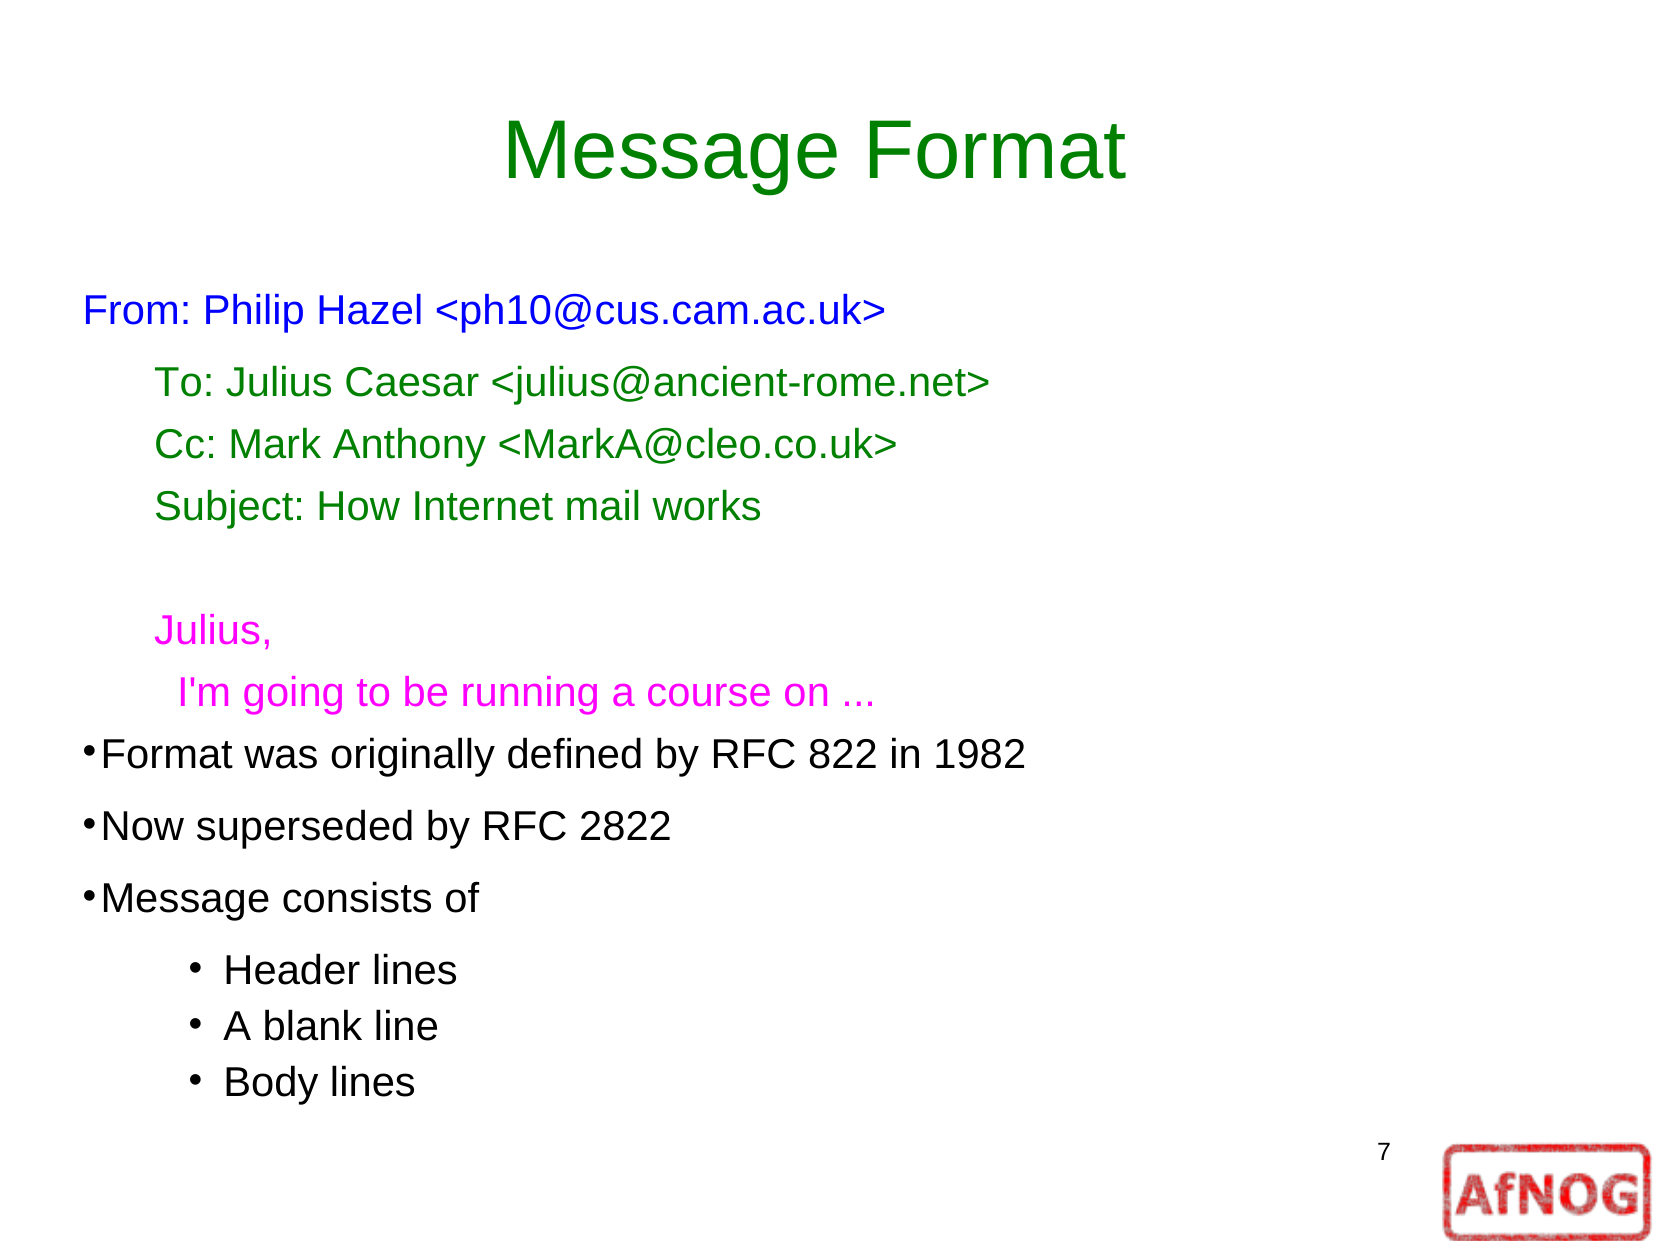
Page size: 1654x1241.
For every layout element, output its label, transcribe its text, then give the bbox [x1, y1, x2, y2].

list From: Philip Hazel <ph10@cus.cam.ac.uk> To: Julius Caesar <julius@ancient-rome.net> Cc: Mark Anthony <MarkA@cleo.co.uk> Subject: How Internet mail works Julius, I'm going to be running a course on ... Format was originally defined by RFC 822 in 1982 Now superseded by RFC 2822 Message consists of Header lines A blank line Body lines [82, 290, 1571, 1241]
title Message Format [82, 15, 1571, 290]
picture [1571, 1141, 1654, 1241]
